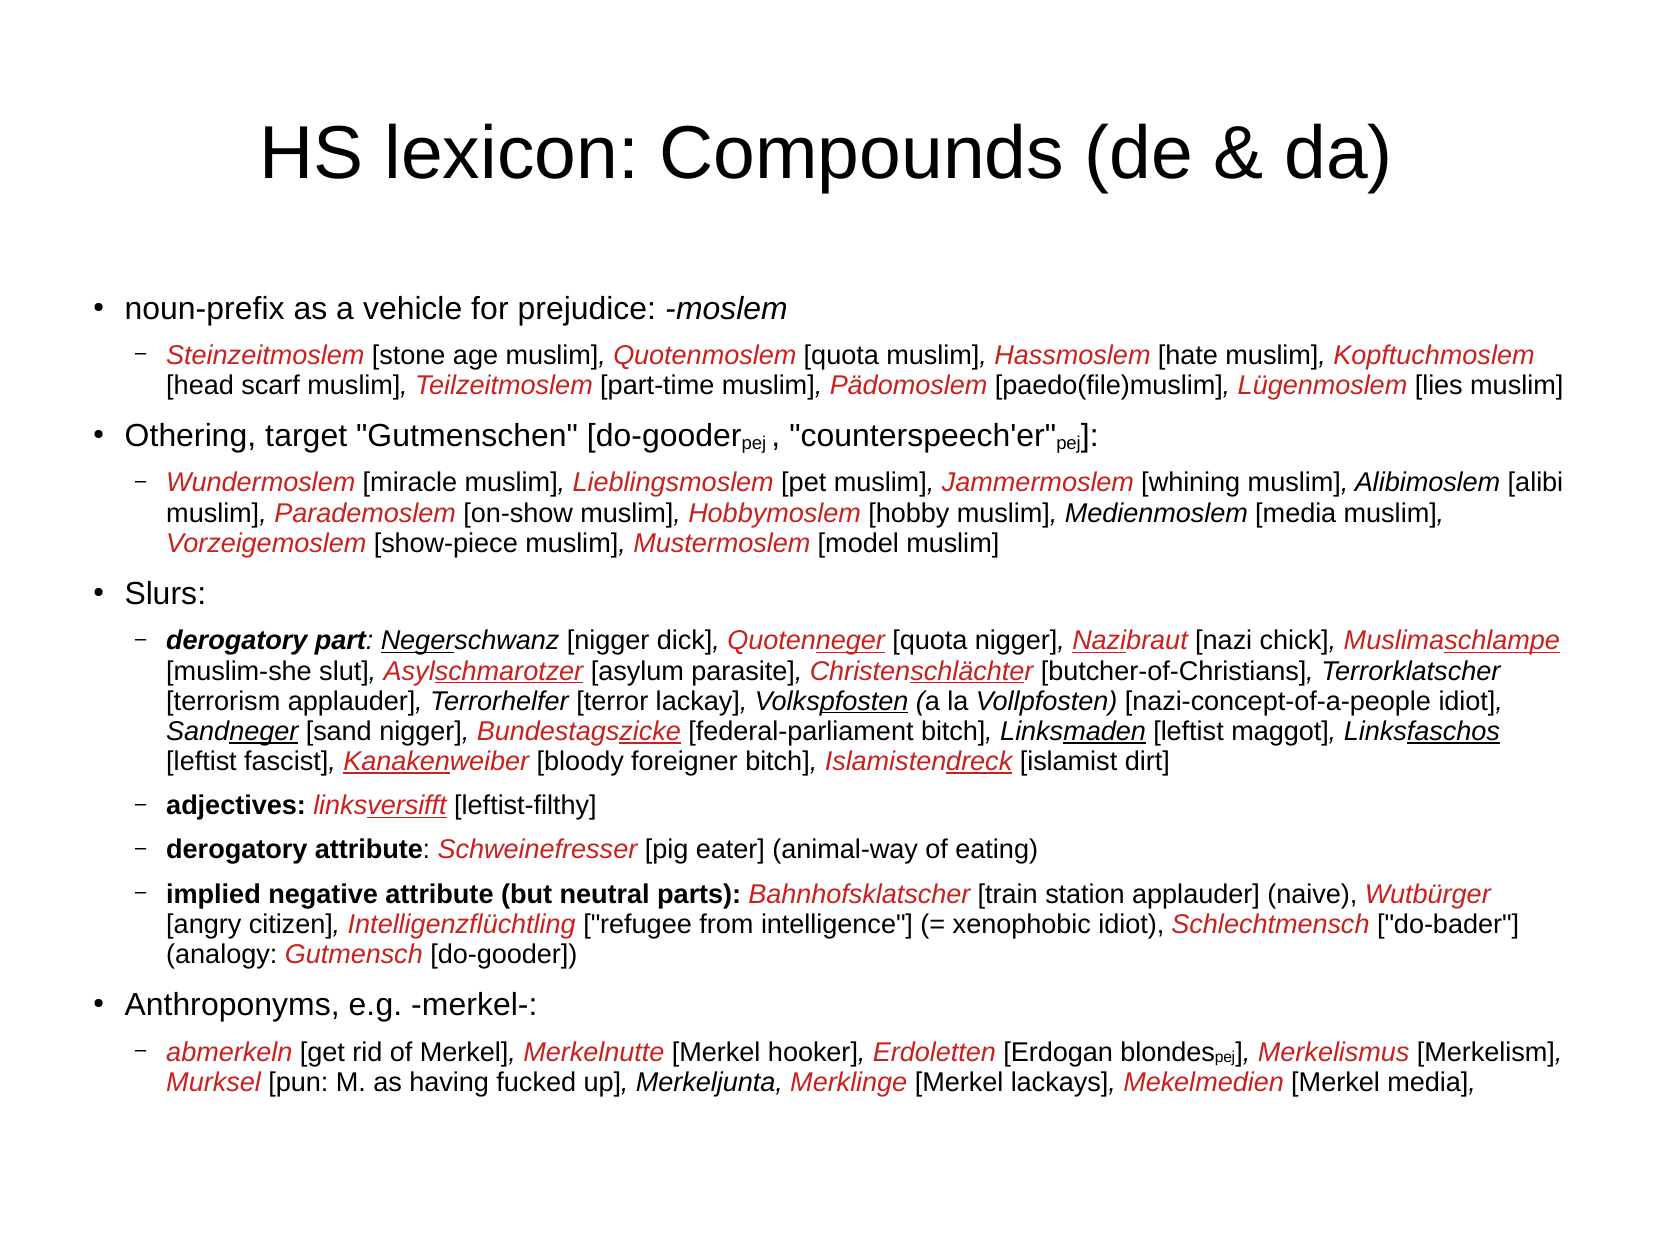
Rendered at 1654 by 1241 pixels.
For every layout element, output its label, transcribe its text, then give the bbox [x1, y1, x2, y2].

title HS lexicon: Compounds (de & da) [82, 49, 1571, 257]
list noun-prefix as a vehicle for prejudice: -moslem Steinzeitmoslem [stone age muslim], Quotenmoslem [quota muslim], Hassmoslem [hate muslim], Kopftuchmoslem [head scarf muslim], Teilzeitmoslem [part-time muslim], Pädomoslem [paedo(file)muslim], Lügenmoslem [lies muslim] Othering, target "Gutmenschen" [do-gooderpej , "counterspeech'er"pej]: Wundermoslem [miracle muslim], Lieblingsmoslem [pet muslim], Jammermoslem [whining muslim], Alibimoslem [alibi muslim], Parademoslem [on-show muslim], Hobbymoslem [hobby muslim], Medienmoslem [media muslim], Vorzeigemoslem [show-piece muslim], Mustermoslem [model muslim] Slurs: derogatory part: Negerschwanz [nigger dick], Quotenneger [quota nigger], Nazibraut [nazi chick], Muslimaschlampe [muslim-she slut], Asylschmarotzer [asylum parasite], Christenschlächter [butcher-of-Christians], Terrorklatscher [terrorism applauder], Terrorhelfer [terror lackay], Volkspfosten (a la Vollpfosten) [nazi-concept-of-a-people idiot], Sandneger [sand nigger], Bundestagszicke [federal-parliament bitch], Linksmaden [leftist maggot], Linksfaschos [leftist fascist], Kanakenweiber [bloody foreigner bitch], Islamistendreck [islamist dirt] adjectives: linksversifft [leftist-filthy] derogatory attribute: Schweinefresser [pig eater] (animal-way of eating) implied negative attribute (but neutral parts): Bahnhofsklatscher [train station applauder] (naive), Wutbürger [angry citizen], Intelligenzflüchtling ["refugee from intelligence"] (= xenophobic idiot), Schlechtmensch ["do-bader"] (analogy: Gutmensch [do-gooder]) Anthroponyms, e.g. -merkel-: abmerkeln [get rid of Merkel], Merkelnutte [Merkel hooker], Erdoletten [Erdogan blondespej], Merkelismus [Merkelism], Murksel [pun: M. as having fucked up], Merkeljunta, Merklinge [Merkel lackays], Mekelmedien [Merkel media], [82, 290, 1571, 1156]
